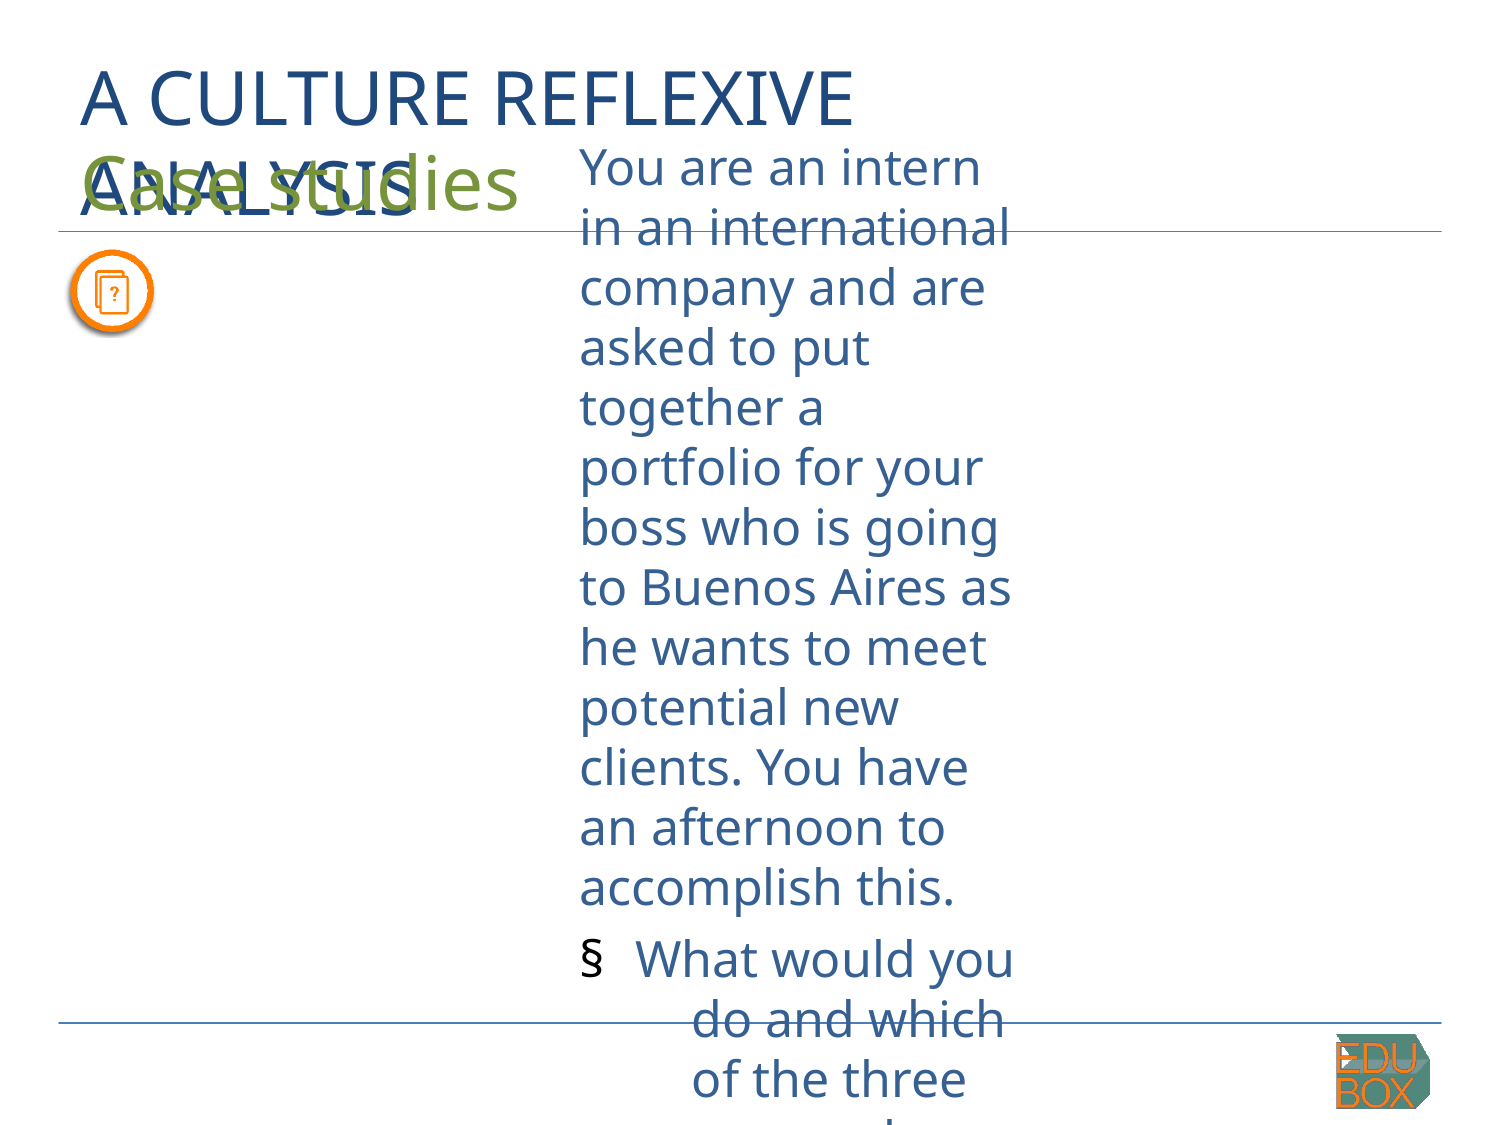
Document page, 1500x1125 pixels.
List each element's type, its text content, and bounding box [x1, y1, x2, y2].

picture [1328, 1028, 1437, 1114]
list Case studies [64, 127, 1040, 247]
list You are an intern in an international company and are asked to put together a portfolio for your boss who is going to Buenos Aires as he wants to meet potential new clients. You have an afternoon to accomplish this. What would you do and which of the three approaches would you focus on and why? What would be possible shortcomings and potentials of the approach chosen? [159, 255, 1412, 988]
picture [64, 243, 160, 339]
title A CULTURE REFLEXIVE ANALYSIS [64, 42, 1412, 153]
